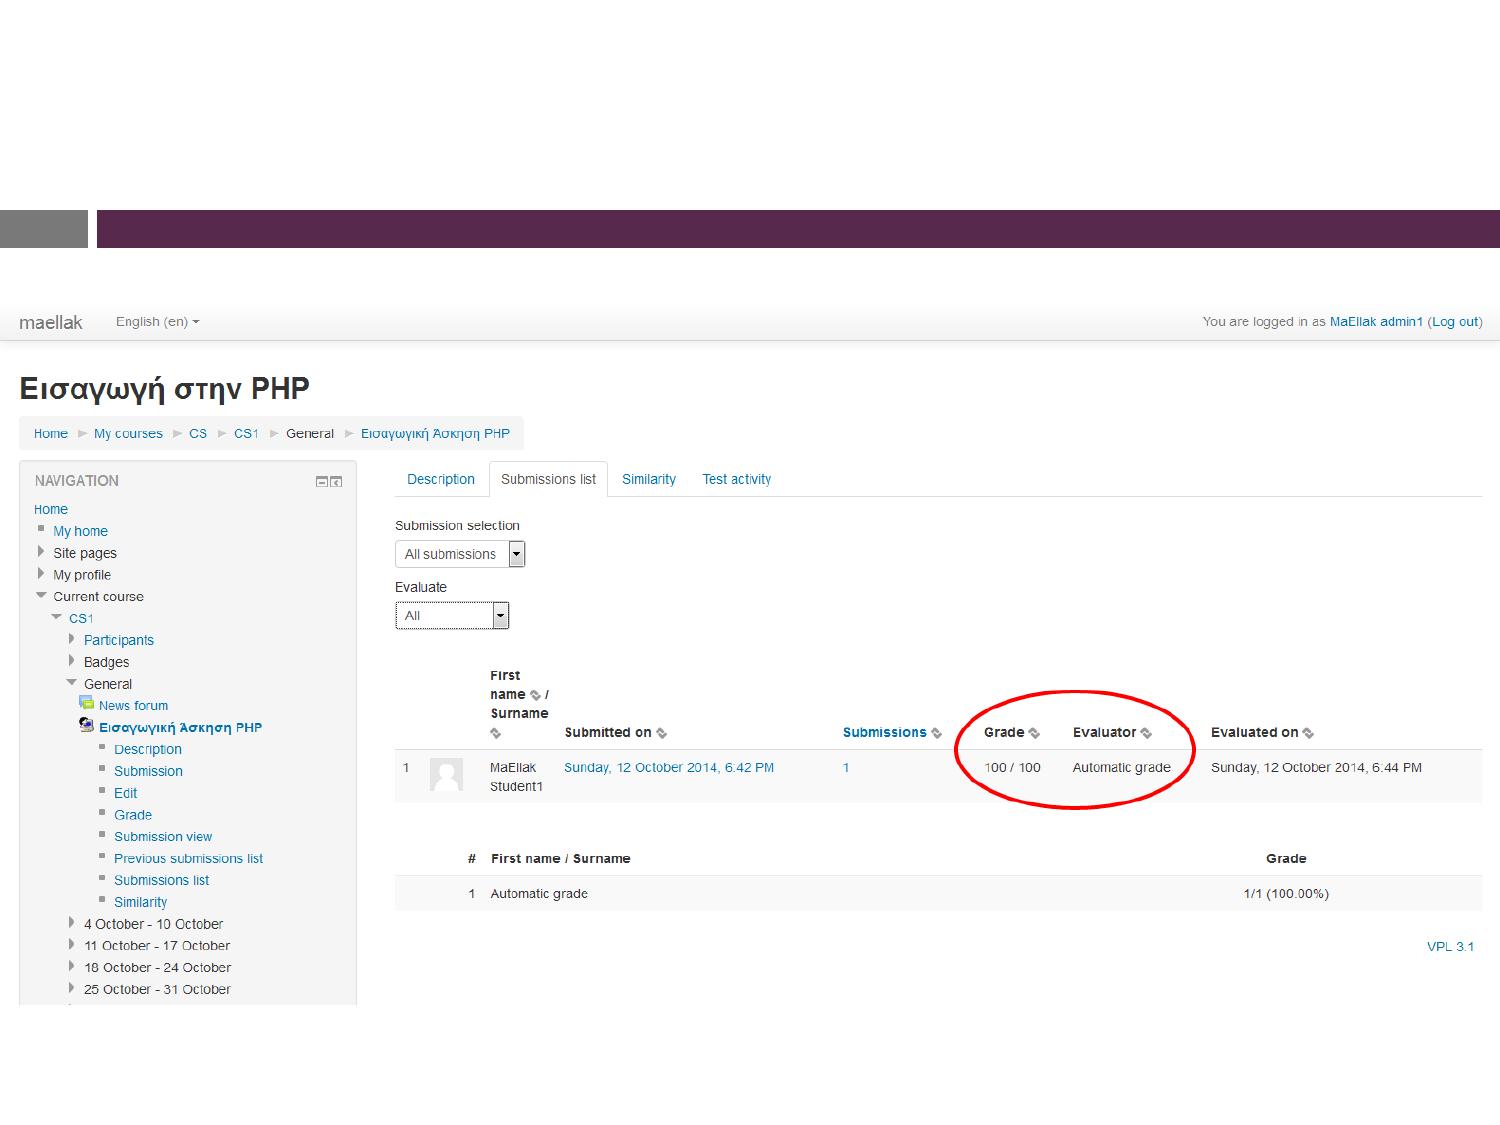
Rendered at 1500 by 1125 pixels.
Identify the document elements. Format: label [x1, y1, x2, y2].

picture [0, 302, 1500, 1005]
